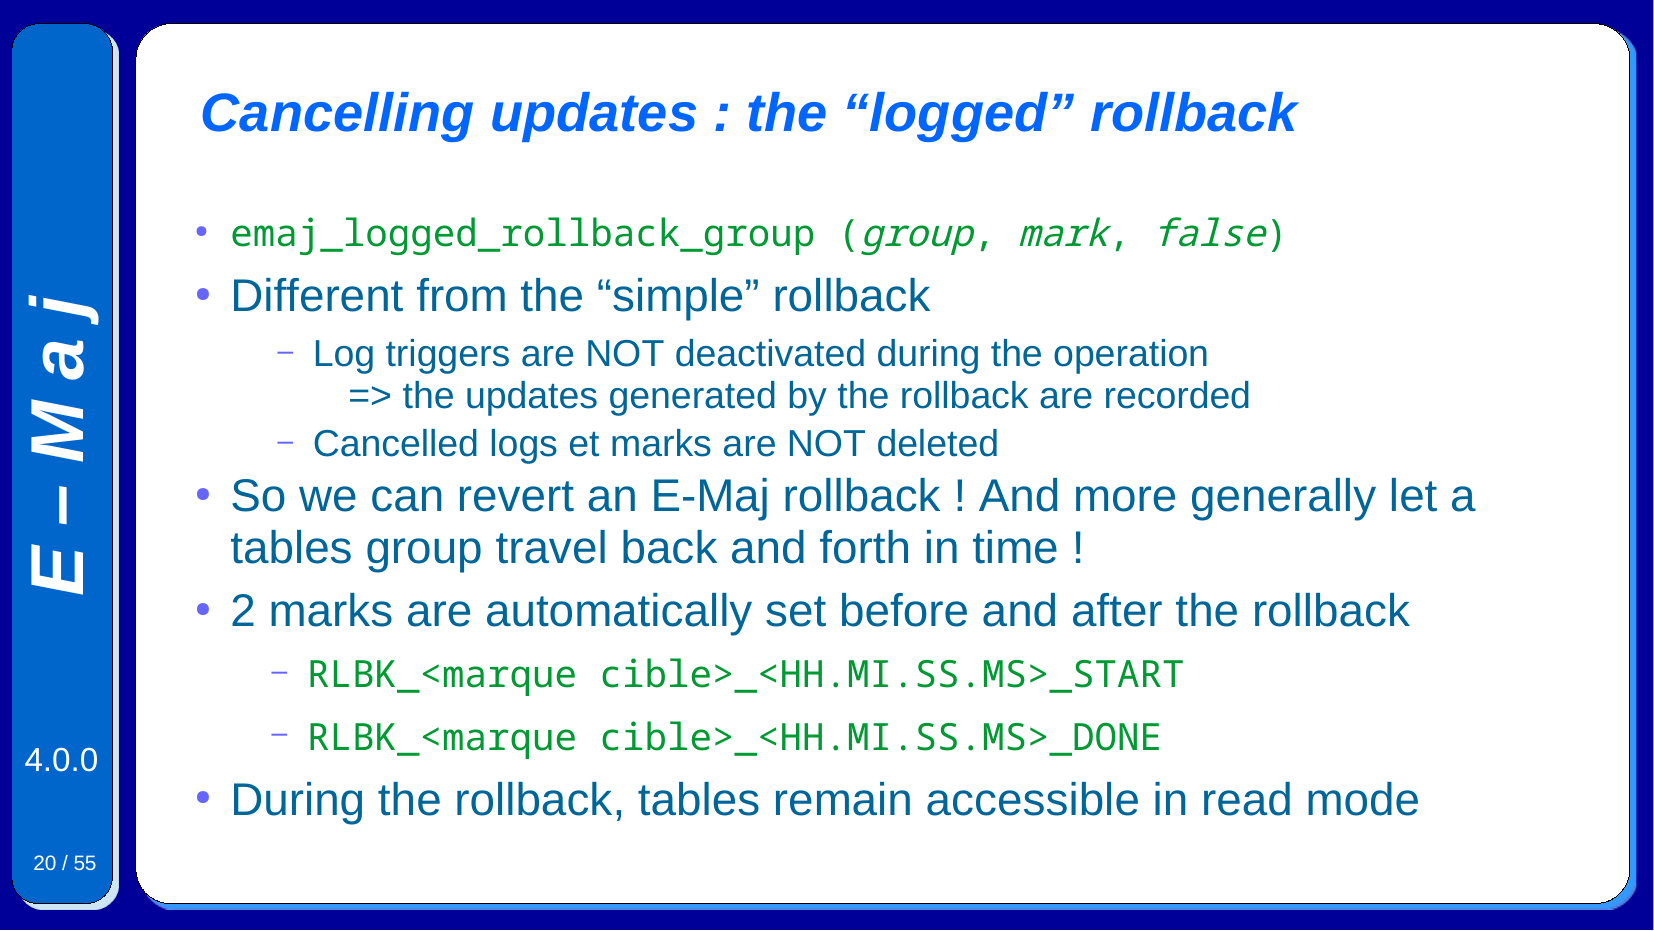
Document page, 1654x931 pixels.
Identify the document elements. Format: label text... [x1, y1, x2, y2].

title Cancelling updates : the “logged” rollback [200, 34, 1575, 191]
list emaj_logged_rollback_group (group, mark, false) Different from the “simple” rollback Log triggers are NOT deactivated during the operation => the updates generated by the rollback are recorded Cancelled logs et marks are NOT deleted So we can revert an E-Maj rollback ! And more generally let a tables group travel back and forth in time ! 2 marks are automatically set before and after the rollback RLBK_<marque cible>_<HH.MI.SS.MS>_START RLBK_<marque cible>_<HH.MI.SS.MS>_DONE During the rollback, tables remain accessible in read mode [177, 206, 1587, 827]
